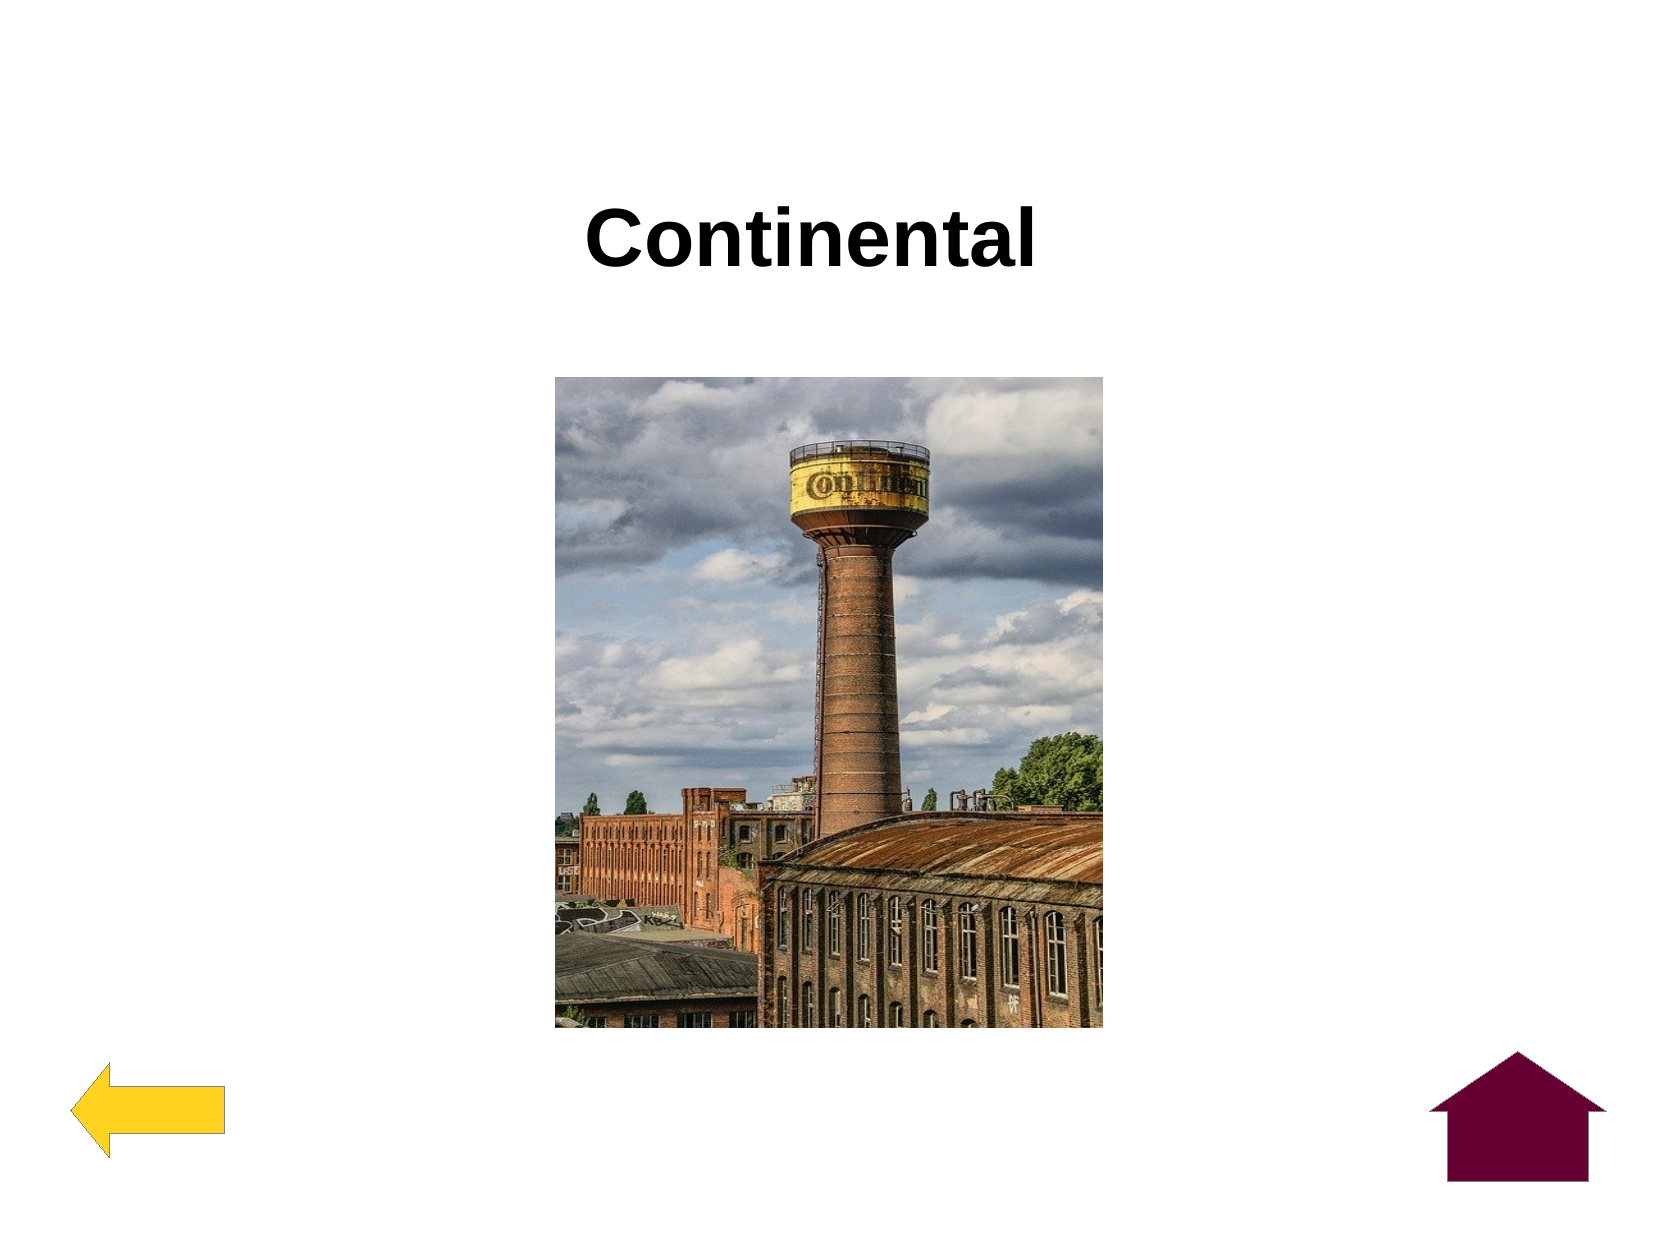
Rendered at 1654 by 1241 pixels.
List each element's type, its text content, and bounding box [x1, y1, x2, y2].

text_box [1429, 1051, 1607, 1182]
list Continental [584, 183, 1312, 284]
text_box [70, 1062, 225, 1158]
picture [555, 377, 1103, 1028]
